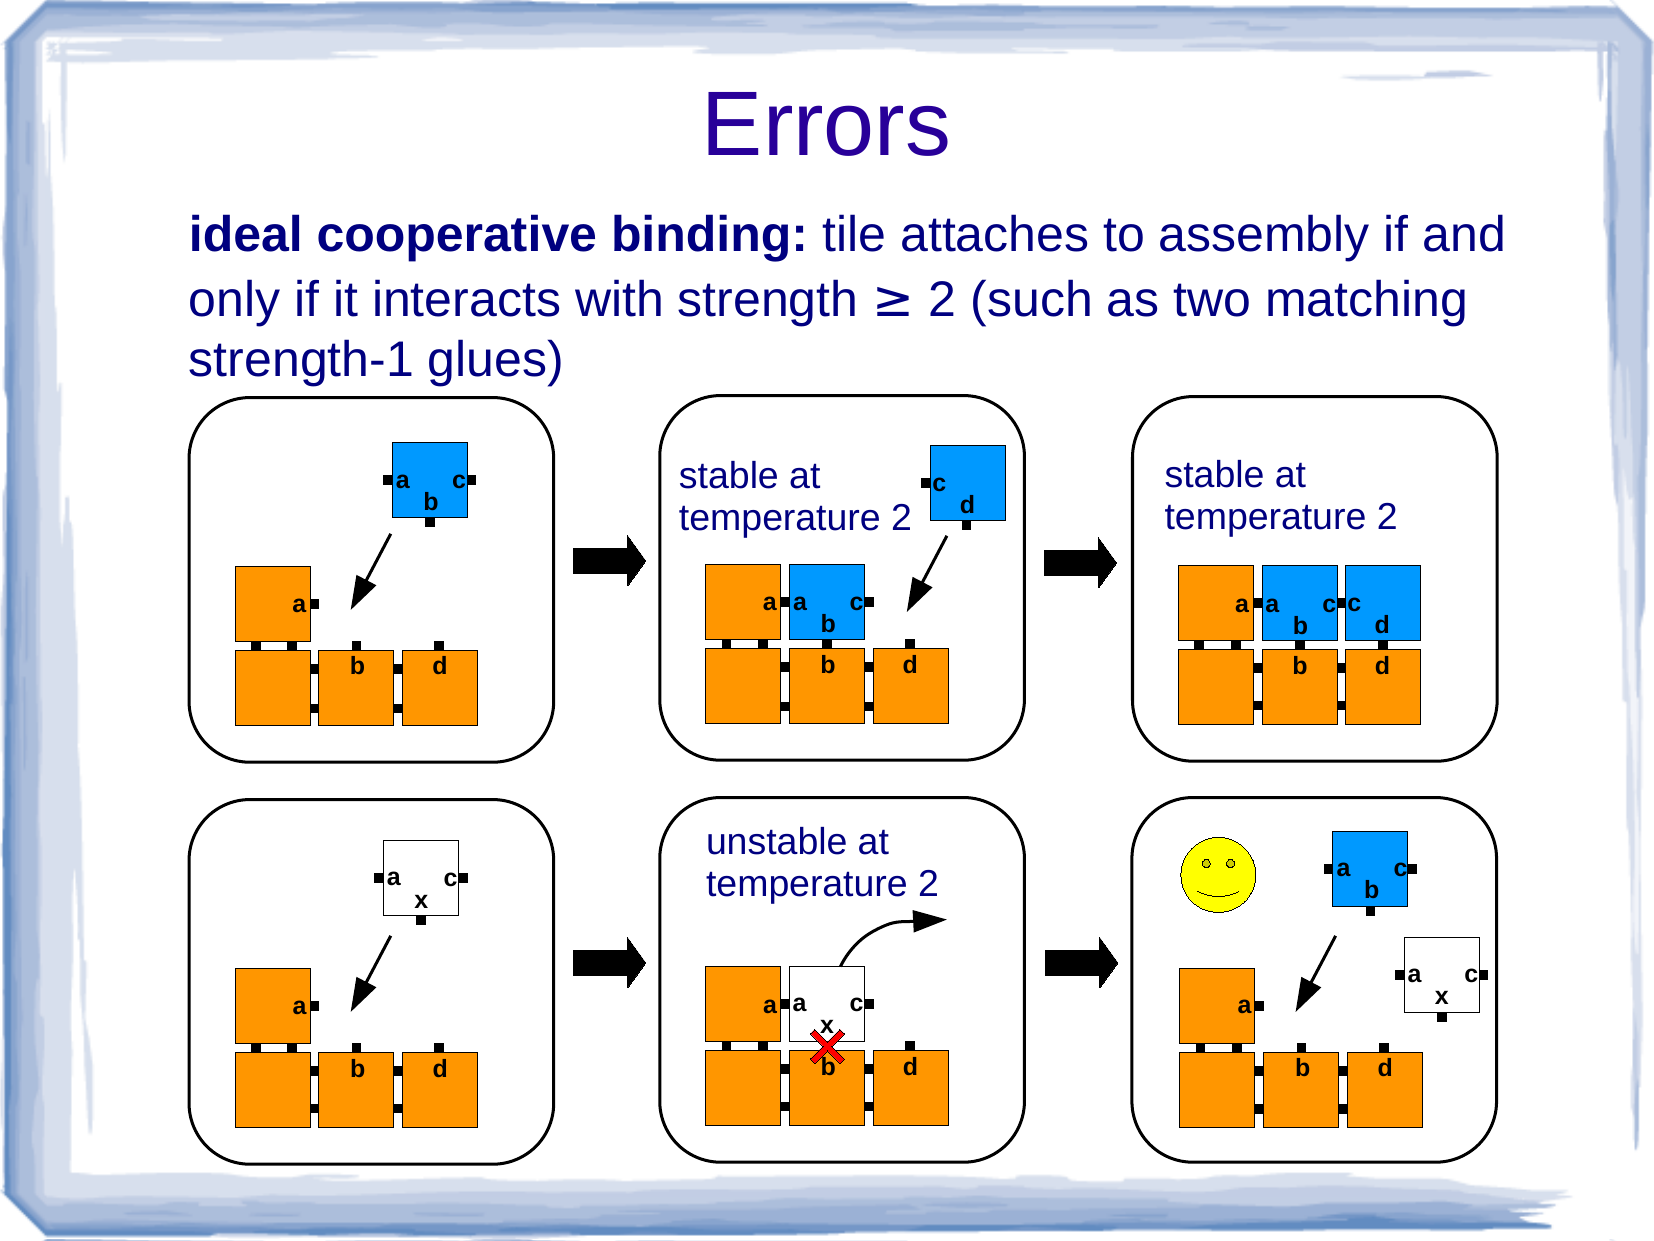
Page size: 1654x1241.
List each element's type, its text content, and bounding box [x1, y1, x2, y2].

text_box a [788, 987, 811, 1020]
text_box c [848, 586, 865, 618]
text_box [962, 522, 971, 530]
text_box d [430, 650, 448, 683]
text_box [1366, 907, 1375, 916]
text_box a [392, 464, 414, 497]
text_box d [901, 1051, 919, 1084]
text_box [930, 445, 1006, 521]
text_box c [1320, 588, 1338, 621]
text_box [468, 475, 476, 485]
text_box d [1376, 1052, 1393, 1085]
text_box [235, 968, 478, 1128]
text_box a [383, 861, 405, 894]
text_box [311, 1001, 319, 1011]
text_box [781, 999, 788, 1009]
text_box b [819, 608, 836, 641]
text_box [573, 937, 646, 988]
text_box b [1291, 610, 1308, 643]
text_box [1256, 1001, 1264, 1011]
text_box [1437, 1013, 1447, 1022]
text_box [905, 639, 915, 648]
text_box [1179, 968, 1423, 1128]
text_box [383, 840, 459, 916]
text_box d [1373, 650, 1391, 683]
text_box b [348, 1053, 366, 1085]
text_box b [421, 486, 439, 519]
text_box d [1373, 608, 1390, 641]
text_box [781, 597, 789, 607]
text_box [235, 566, 478, 726]
text_box d [431, 1053, 448, 1085]
text_box [865, 597, 874, 607]
text_box a [1403, 958, 1426, 991]
text_box a [1231, 588, 1253, 620]
text_box [1324, 864, 1332, 874]
text_box [1045, 937, 1118, 988]
list ideal cooperative binding: tile attaches to assembly if and only if it interacts with strength ≥ 2 (such as two matching strength-1 glues) [118, 206, 1539, 386]
text_box [822, 641, 832, 648]
text_box b [818, 648, 836, 681]
text_box x [1433, 980, 1450, 1013]
text_box [1338, 598, 1345, 608]
text_box [392, 442, 468, 518]
text_box a [289, 990, 311, 1023]
text_box unstable at temperature 2 [691, 812, 959, 912]
text_box [865, 999, 874, 1009]
text_box [1379, 1043, 1389, 1052]
text_box a [1234, 989, 1256, 1022]
text_box x [412, 883, 430, 916]
text_box b [348, 650, 365, 683]
text_box [1180, 837, 1256, 913]
text_box a [759, 586, 781, 619]
text_box [705, 564, 949, 724]
text_box a [759, 988, 781, 1021]
text_box b [819, 1051, 836, 1084]
text_box [434, 641, 444, 650]
title Errors [82, 19, 1571, 228]
text_box b [1293, 1052, 1311, 1085]
text_box [1044, 537, 1117, 588]
text_box [1332, 831, 1408, 907]
text_box [1404, 937, 1480, 1013]
text_box [352, 641, 361, 650]
text_box d [958, 489, 975, 522]
text_box c [848, 987, 865, 1020]
text_box c [442, 861, 459, 894]
text_box c [1345, 587, 1363, 620]
text_box [374, 873, 383, 883]
text_box d [901, 648, 918, 681]
text_box stable at temperature 2 [1149, 445, 1417, 545]
text_box b [1362, 874, 1380, 907]
text_box [416, 916, 426, 925]
text_box a [1261, 588, 1284, 620]
text_box c [1392, 852, 1409, 885]
text_box [1262, 565, 1338, 641]
text_box c [450, 464, 468, 496]
text_box [1480, 970, 1488, 980]
text_box [311, 599, 319, 609]
text_box [1345, 565, 1421, 641]
text_box c [930, 466, 948, 499]
text_box [425, 519, 435, 527]
text_box [1297, 1043, 1306, 1052]
text_box a [789, 586, 811, 619]
text_box x [818, 1009, 836, 1042]
text_box stable at temperature 2 [664, 447, 931, 547]
text_box [705, 966, 949, 1126]
text_box [383, 475, 392, 485]
text_box [789, 564, 865, 640]
text_box a [288, 587, 311, 620]
text_box [1409, 864, 1417, 874]
text_box [1178, 565, 1421, 725]
text_box b [1291, 650, 1308, 683]
text_box c [1462, 958, 1480, 991]
text_box a [1332, 852, 1355, 885]
picture [0, 0, 1654, 1241]
text_box [573, 535, 646, 586]
text_box [459, 873, 468, 883]
text_box [1395, 970, 1403, 980]
